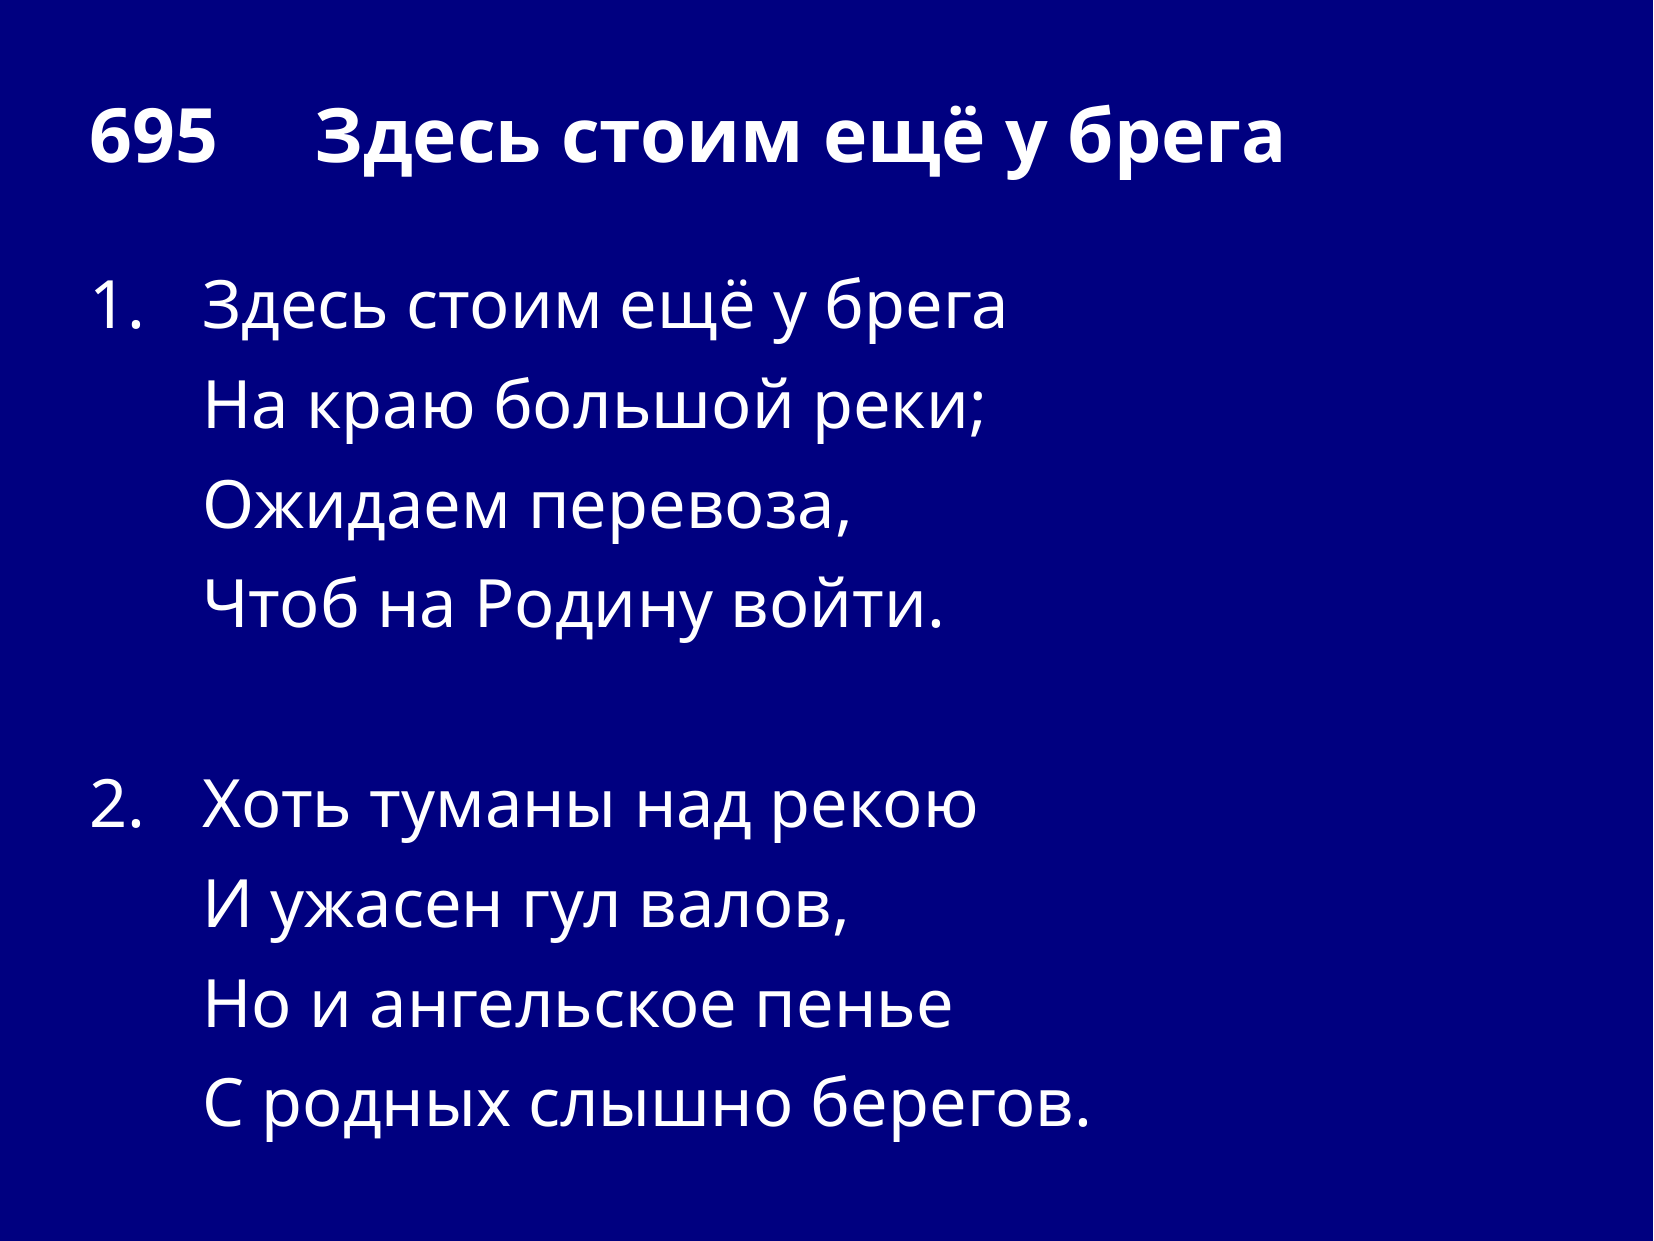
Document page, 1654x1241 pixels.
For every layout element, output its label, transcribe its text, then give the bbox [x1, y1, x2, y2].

text_box 695 Здесь стоим ещё у брега [75, 75, 1576, 188]
text_box 1. Здесь стоим ещё у брега На краю большой реки; Ожидаем перевоза, Чтоб на Родину войти. 2. Хоть туманы над рекою И ужасен гул валов, Но и ангельское пенье С родных слышно берегов. [75, 188, 1576, 1163]
